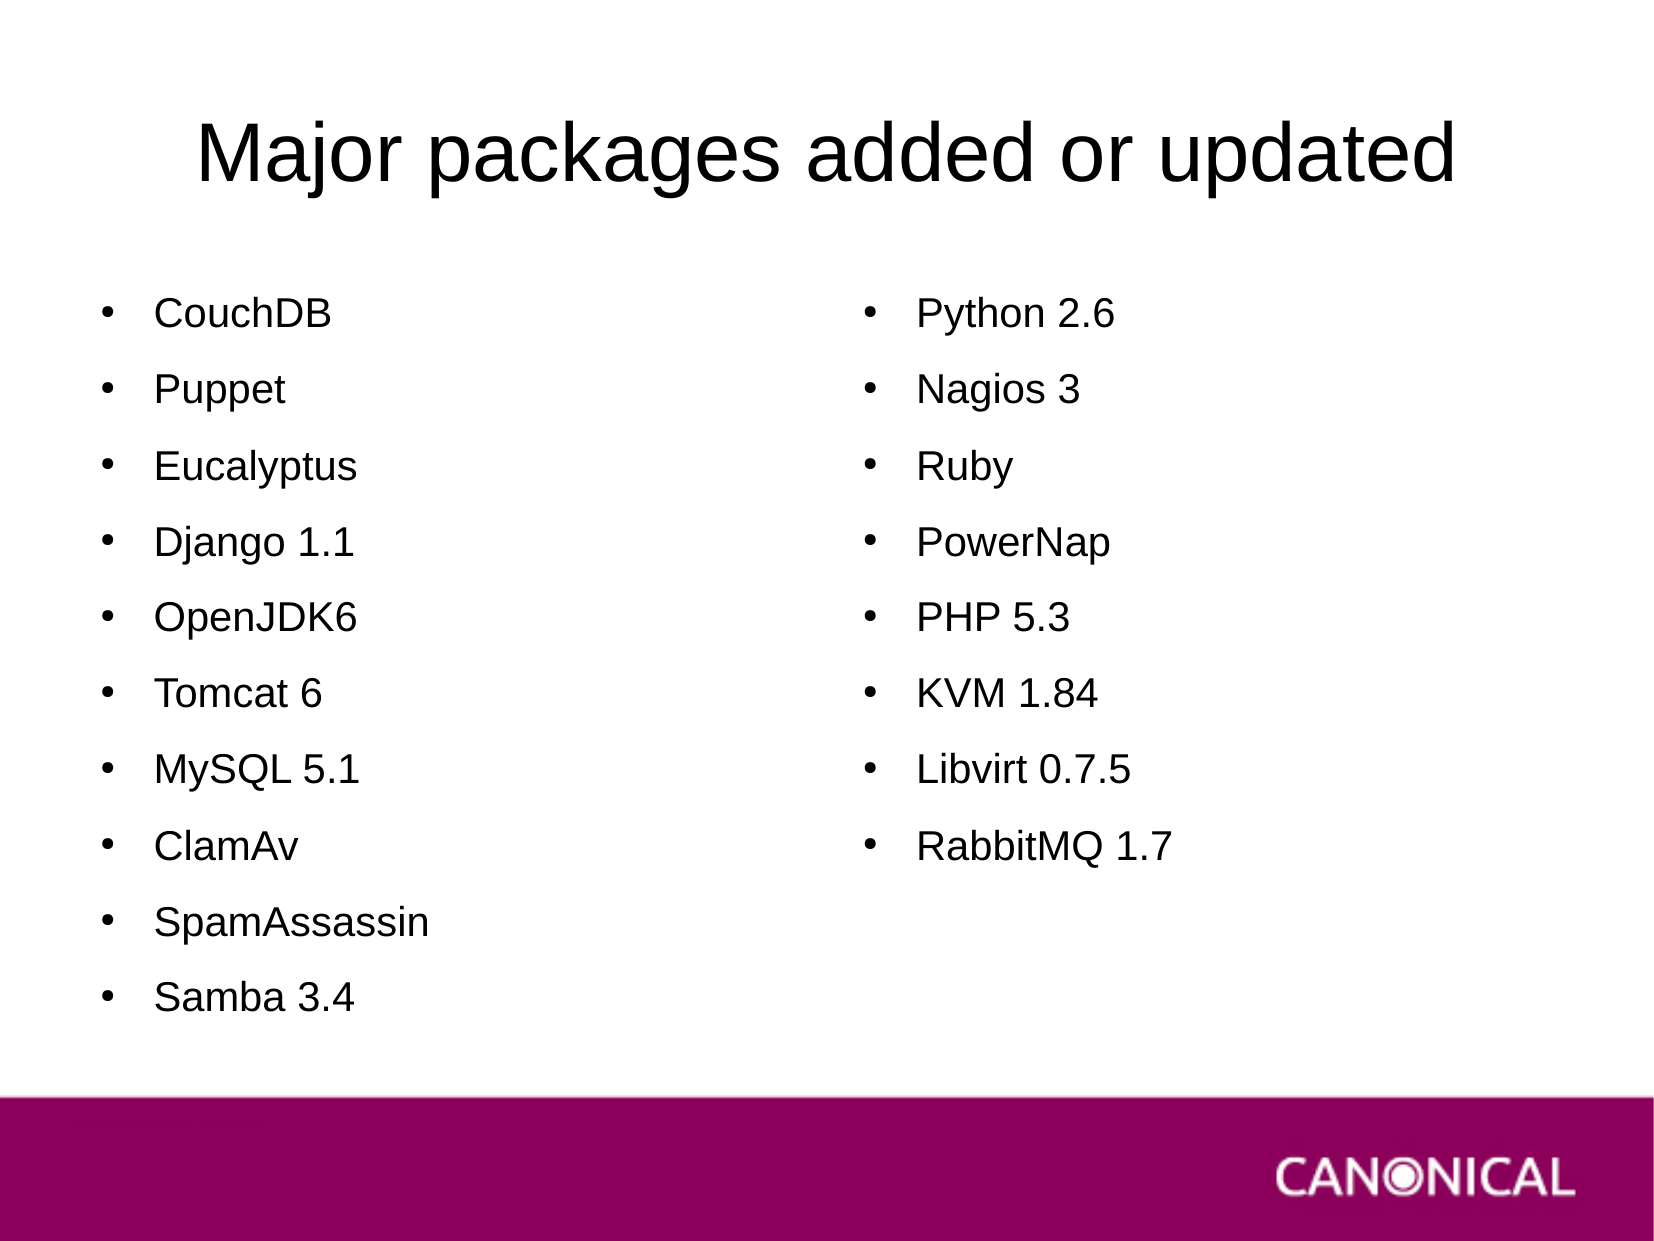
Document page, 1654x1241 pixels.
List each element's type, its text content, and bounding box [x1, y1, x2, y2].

list Python 2.6 Nagios 3 Ruby PowerNap PHP 5.3 KVM 1.84 Libvirt 0.7.5 RabbitMQ 1.7 [845, 290, 1572, 1109]
list CouchDB Puppet Eucalyptus Django 1.1 OpenJDK6 Tomcat 6 MySQL 5.1 ClamAv SpamAssassin Samba 3.4 [82, 290, 809, 1241]
title Major packages added or updated [82, 49, 1571, 257]
picture [0, 0, 1654, 1241]
